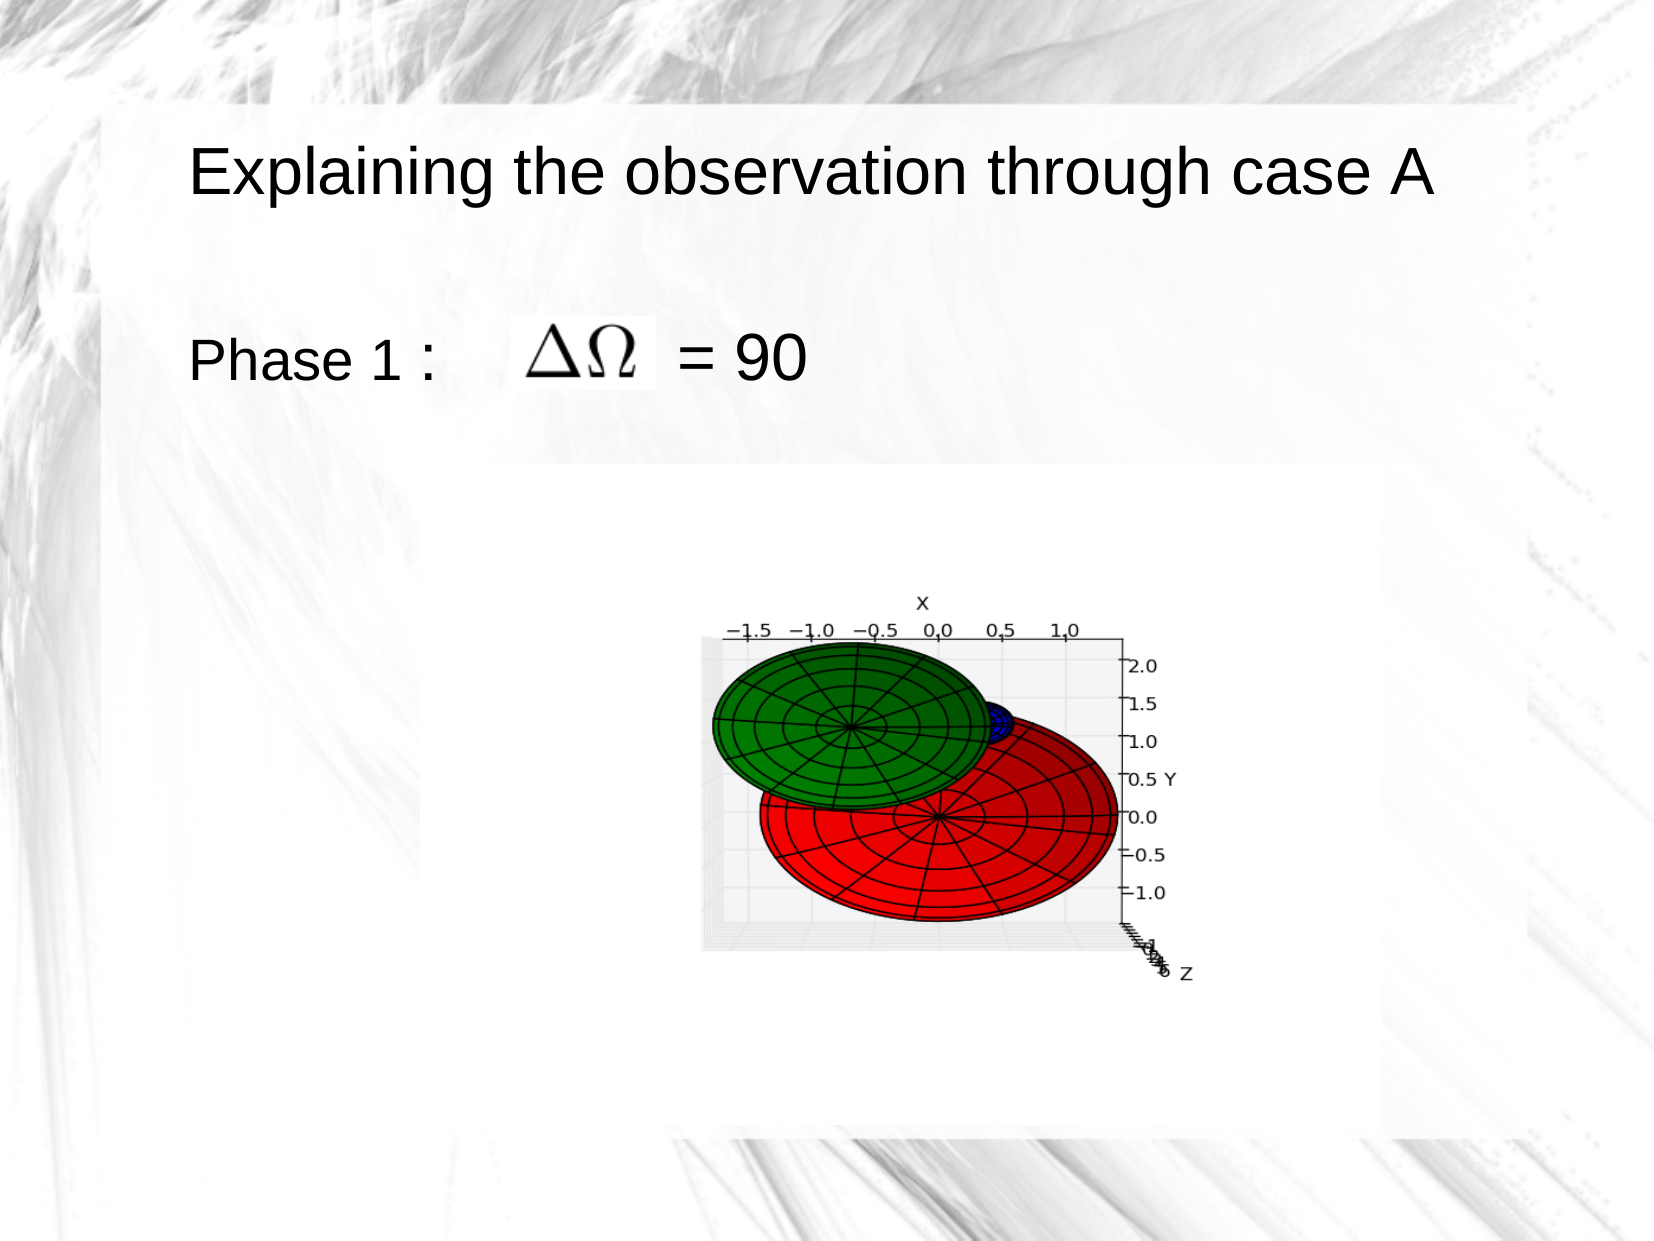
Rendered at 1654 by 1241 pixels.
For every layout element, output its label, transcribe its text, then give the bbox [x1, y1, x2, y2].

list Phase 1 : = 90 [118, 319, 1571, 1039]
title Explaining the observation through case A [118, 87, 1506, 255]
picture [0, 0, 1654, 1241]
